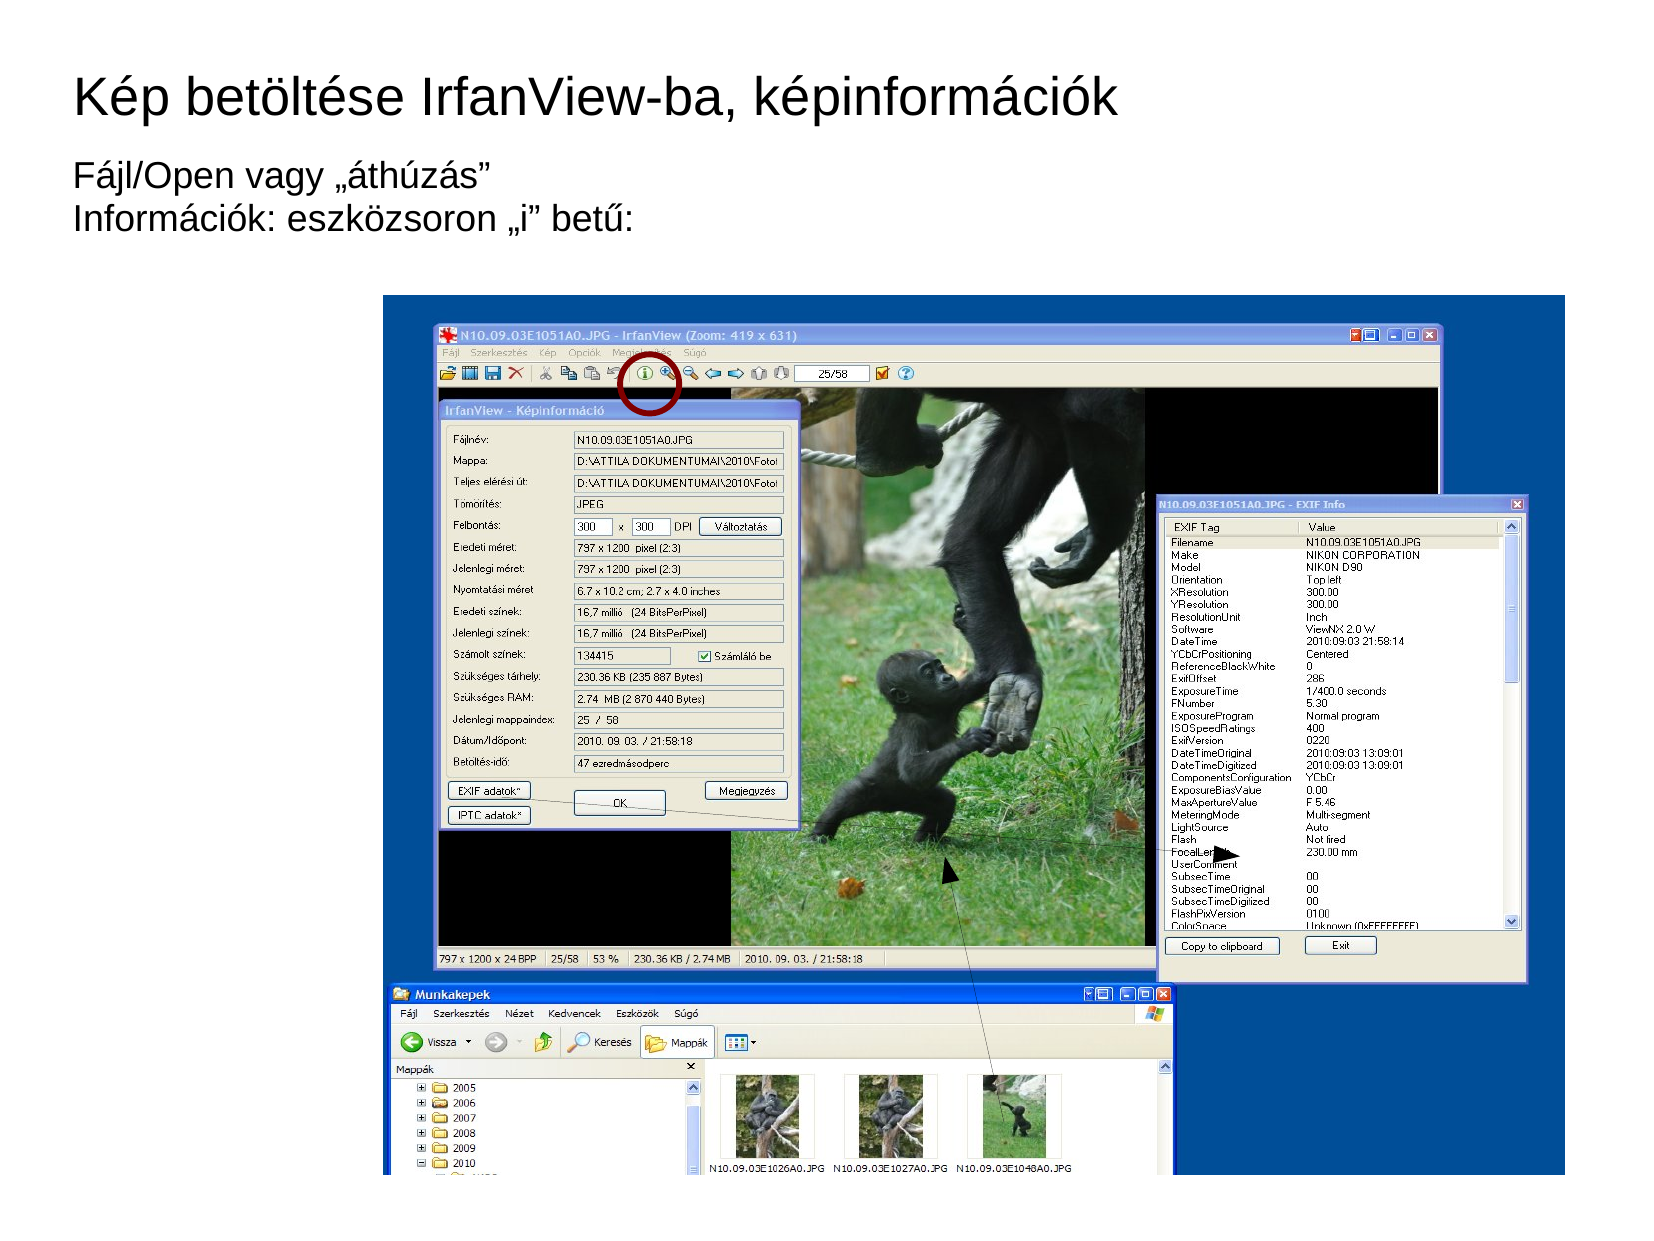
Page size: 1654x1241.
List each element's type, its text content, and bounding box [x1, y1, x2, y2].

picture [383, 295, 1565, 1175]
text_box Fájl/Open vagy „áthúzás” Információk: eszközsoron „i” betű: [57, 147, 650, 247]
text_box Kép betöltése IrfanView-ba, képinformációk [59, 59, 1136, 135]
